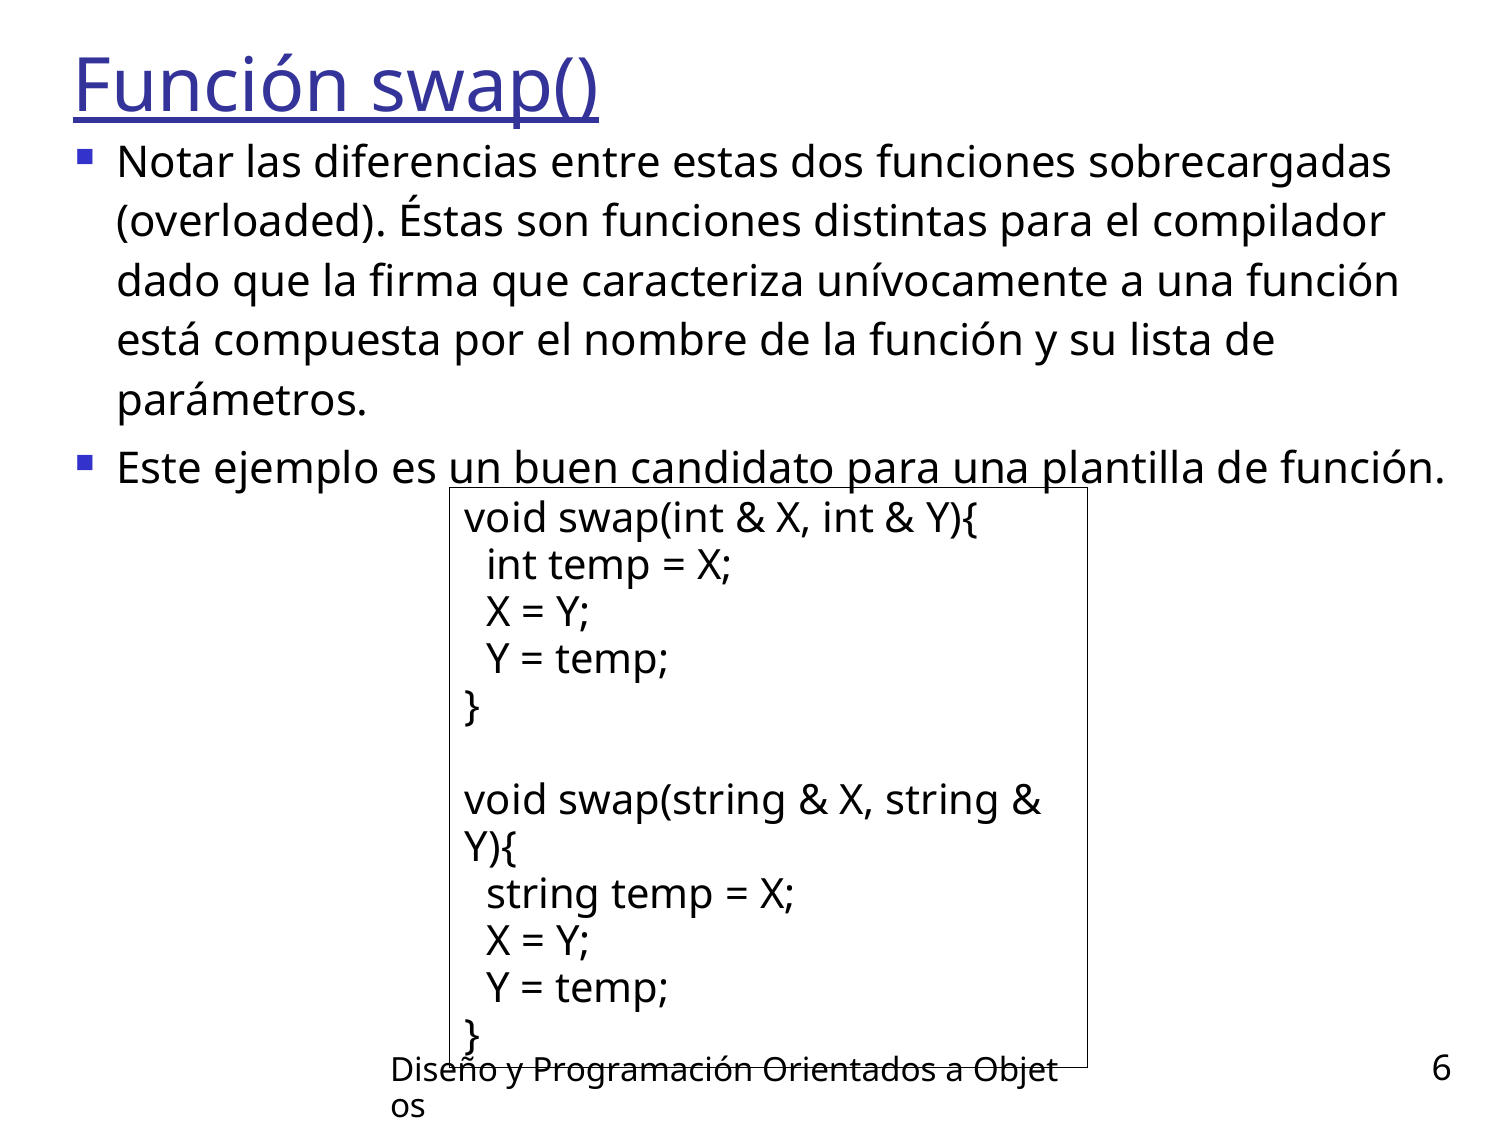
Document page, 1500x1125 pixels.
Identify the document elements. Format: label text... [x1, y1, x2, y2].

list Notar las diferencias entre estas dos funciones sobrecargadas (overloaded). Éstas son funciones distintas para el compilador dado que la firma que caracteriza unívocamente a una función está compuesta por el nombre de la función y su lista de parámetros. Este ejemplo es un buen candidato para una plantilla de función. [75, 130, 1462, 524]
title Función swap()‏ [72, 1, 1463, 164]
text_box void swap(int & X, int & Y)‏{ int temp = X; X = Y; Y = temp; } void swap(string & X, string & Y)‏{ string temp = X; X = Y; Y = temp; } [449, 524, 1088, 1068]
